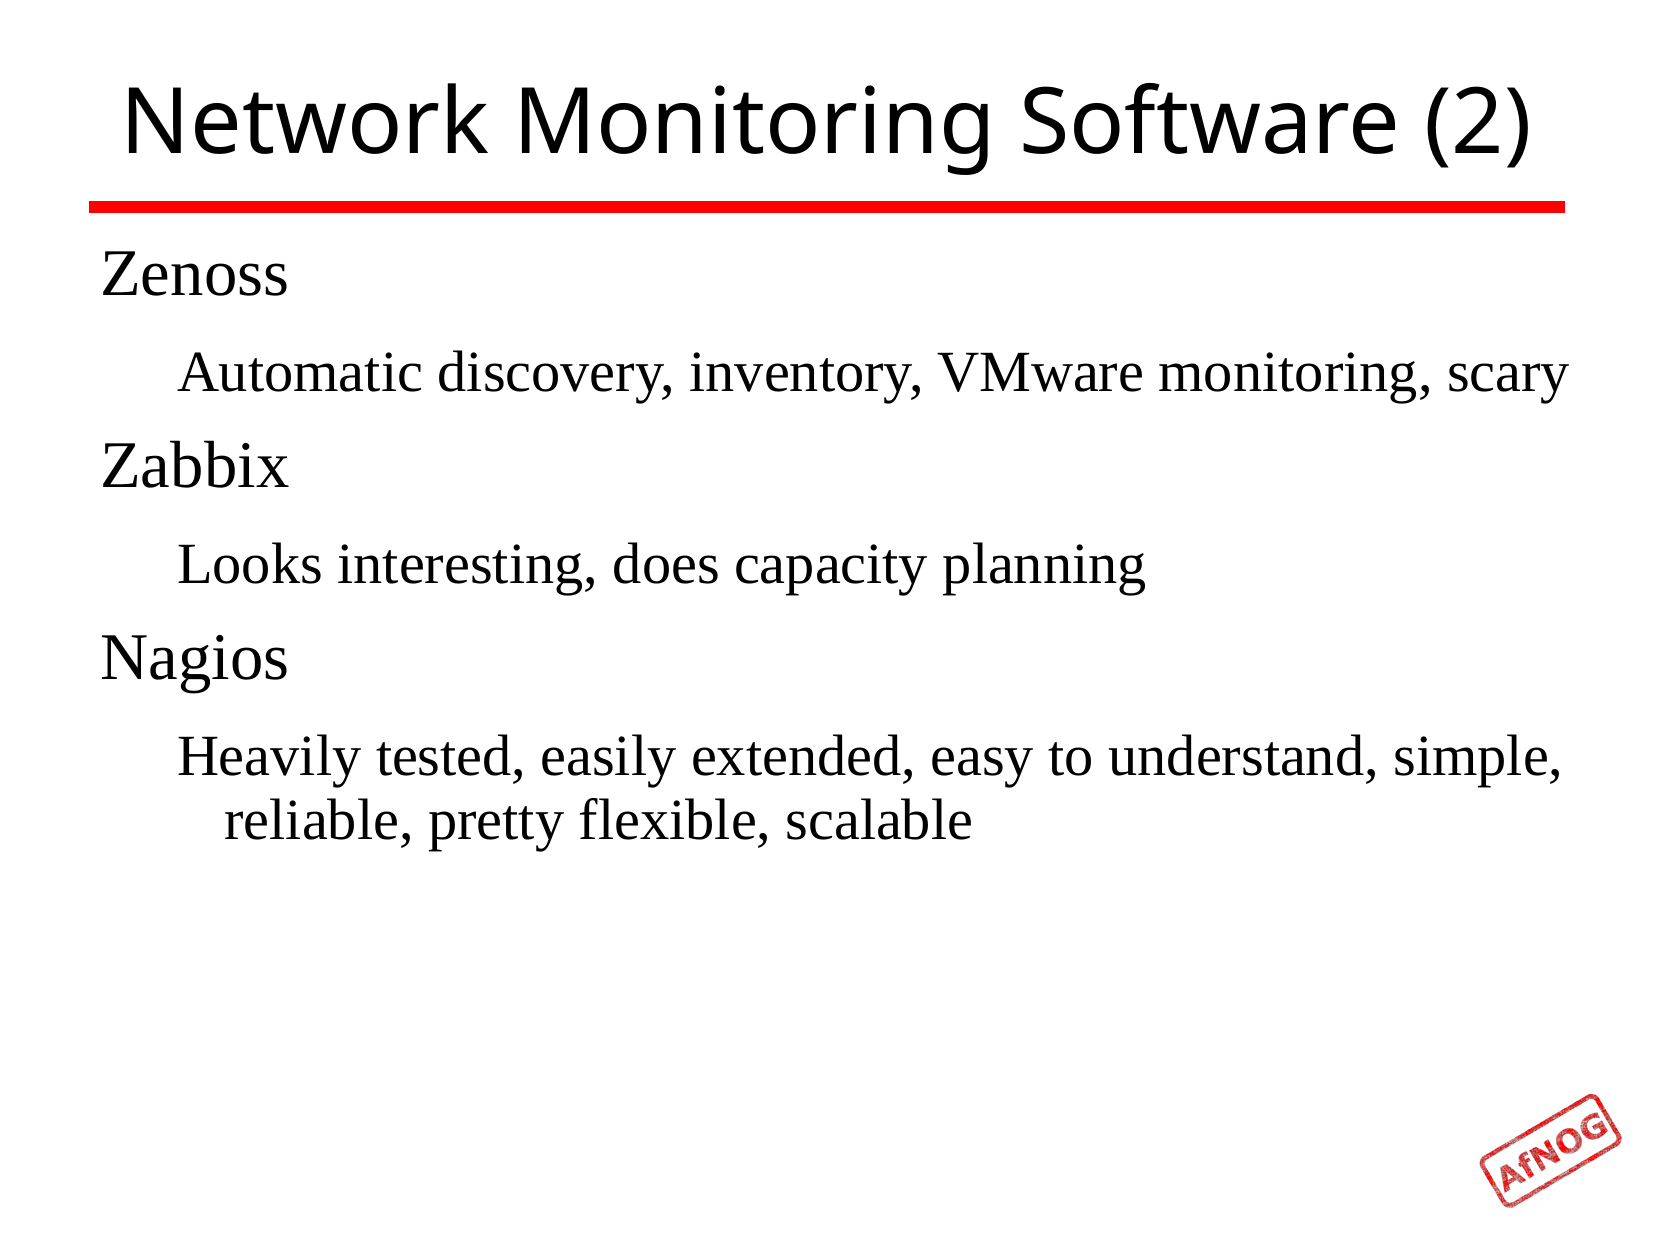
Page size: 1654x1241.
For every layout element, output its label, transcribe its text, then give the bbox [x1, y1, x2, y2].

title Network Monitoring Software (2) [88, 36, 1565, 200]
list Zenoss Automatic discovery, inventory, VMware monitoring, scary Zabbix Looks interesting, does capacity planning Nagios Heavily tested, easily extended, easy to understand, simple, reliable, pretty flexible, scalable [82, 236, 1571, 1108]
picture [1476, 1090, 1625, 1211]
